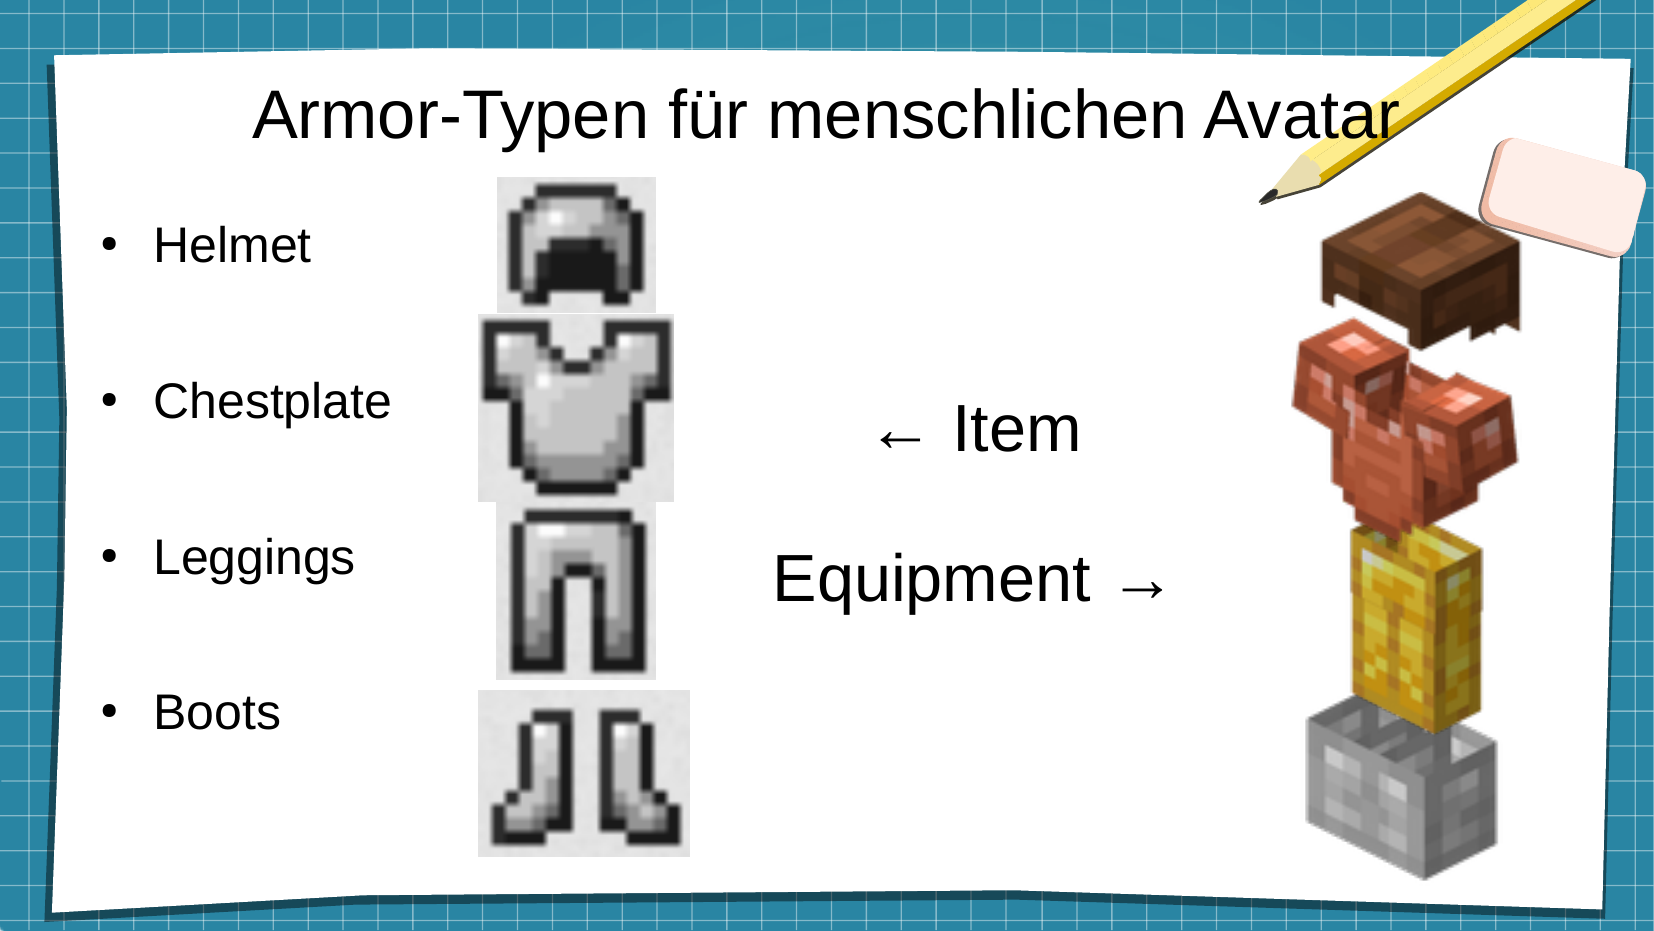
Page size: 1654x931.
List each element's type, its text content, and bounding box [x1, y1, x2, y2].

picture [478, 177, 674, 680]
picture [478, 690, 690, 857]
title Armor-Typen für menschlichen Avatar [82, 37, 1571, 193]
list Helmet Chestplate Leggings Boots [82, 217, 443, 758]
picture [1290, 192, 1536, 886]
text_box ← Item Equipment → [708, 383, 1241, 623]
